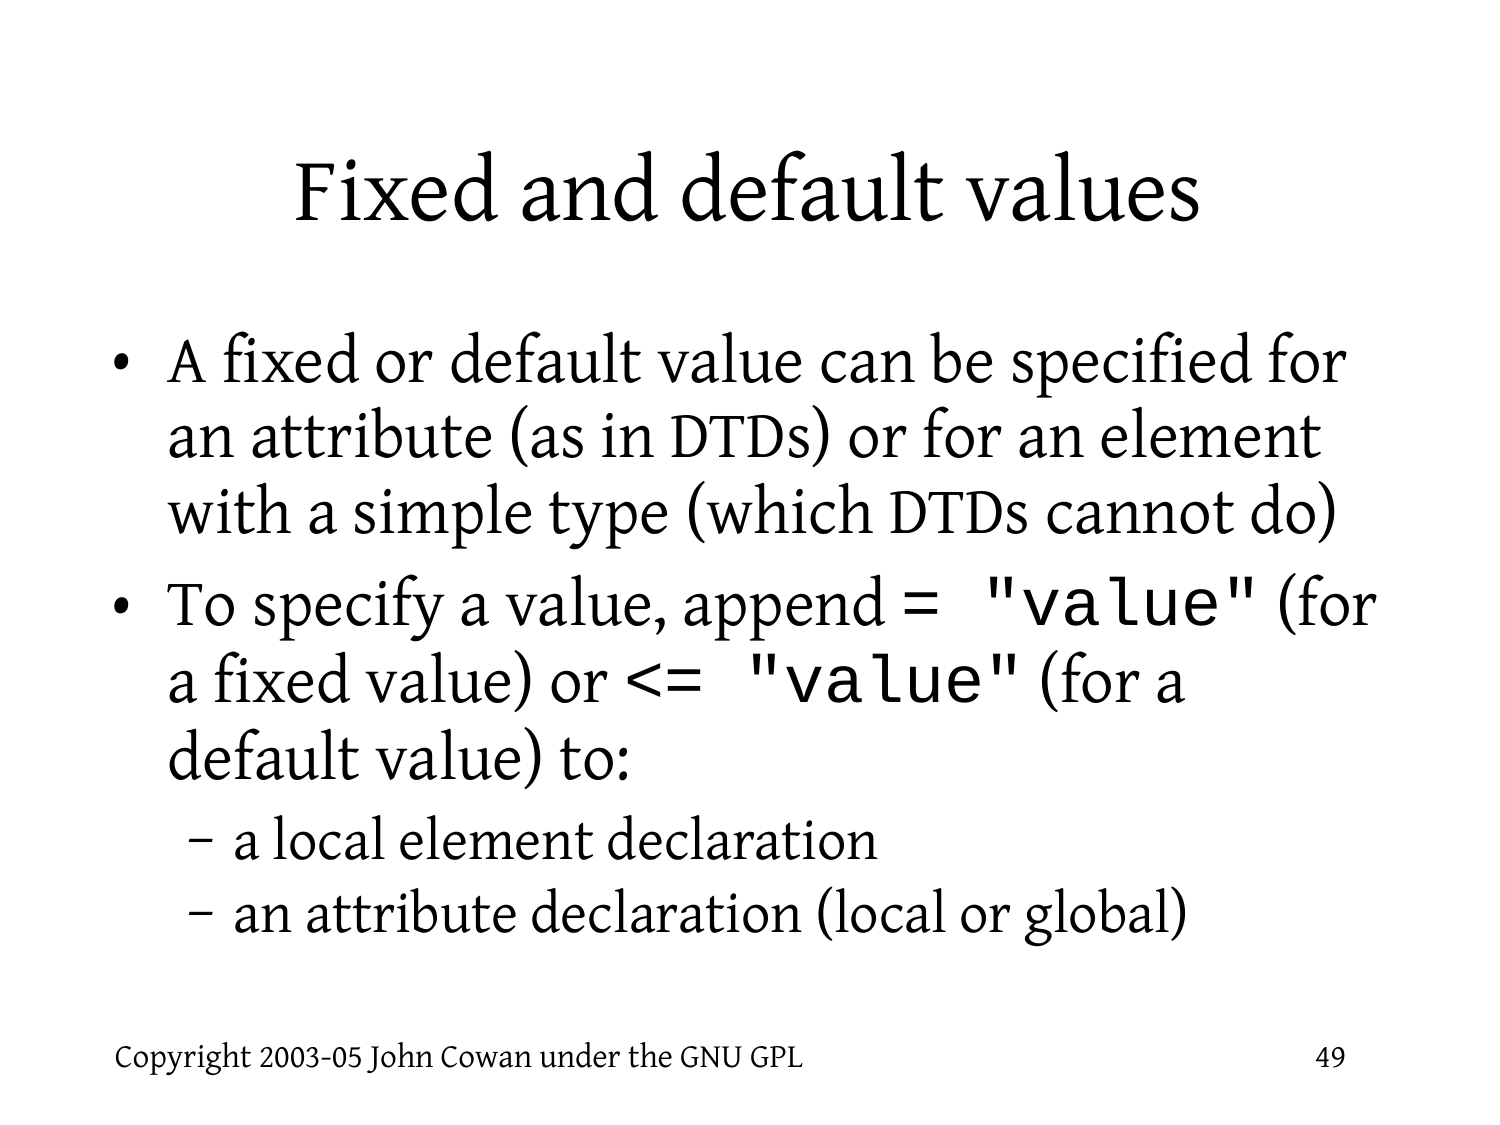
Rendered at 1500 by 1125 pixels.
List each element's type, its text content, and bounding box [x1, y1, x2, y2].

title Fixed and default values [112, 62, 1387, 324]
list A fixed or default value can be specified for an attribute (as in DTDs) or for an element with a simple type (which DTDs cannot do) To specify a value, append = "value" (for a fixed value) or <= "value" (for a default value) to: a local element declaration an attribute declaration (local or global) [112, 324, 1387, 1020]
